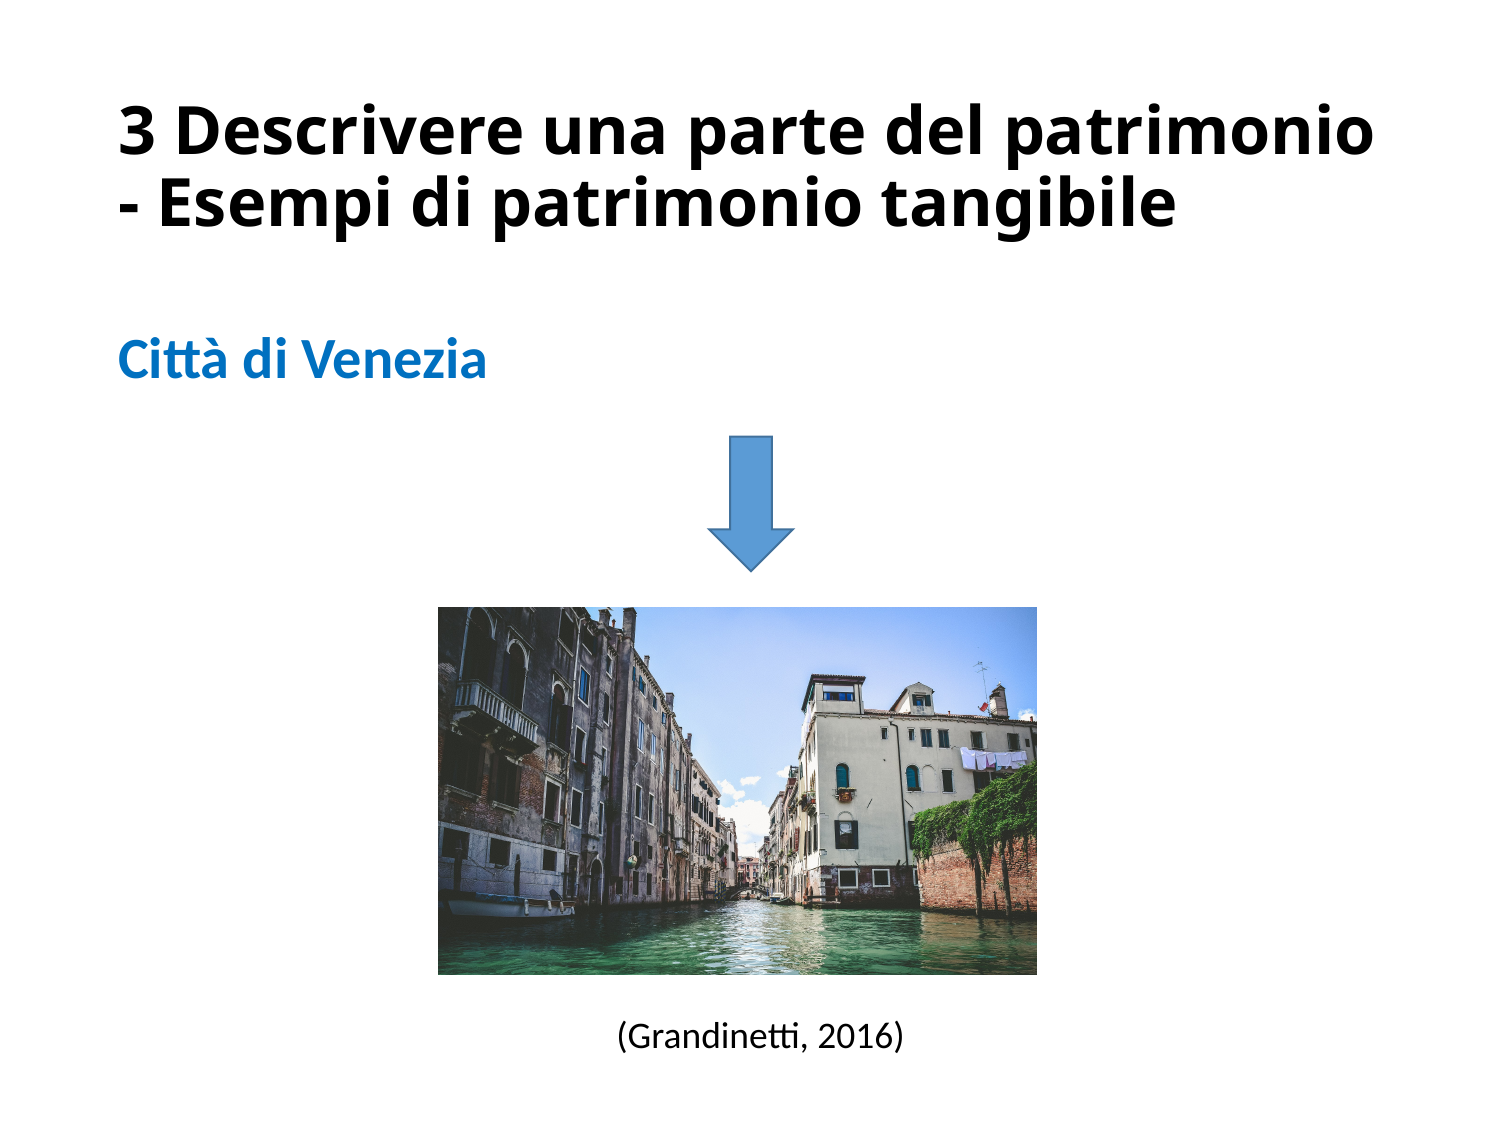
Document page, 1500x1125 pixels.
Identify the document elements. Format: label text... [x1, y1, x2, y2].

picture [438, 607, 1037, 975]
text_box [709, 436, 793, 572]
list Città di Venezia [103, 320, 1397, 1035]
text_box (Grandinetti, 2016) [602, 1004, 920, 1064]
title 3 Descrivere una parte del patrimonio - Esempi di patrimonio tangibile [103, 59, 1397, 278]
